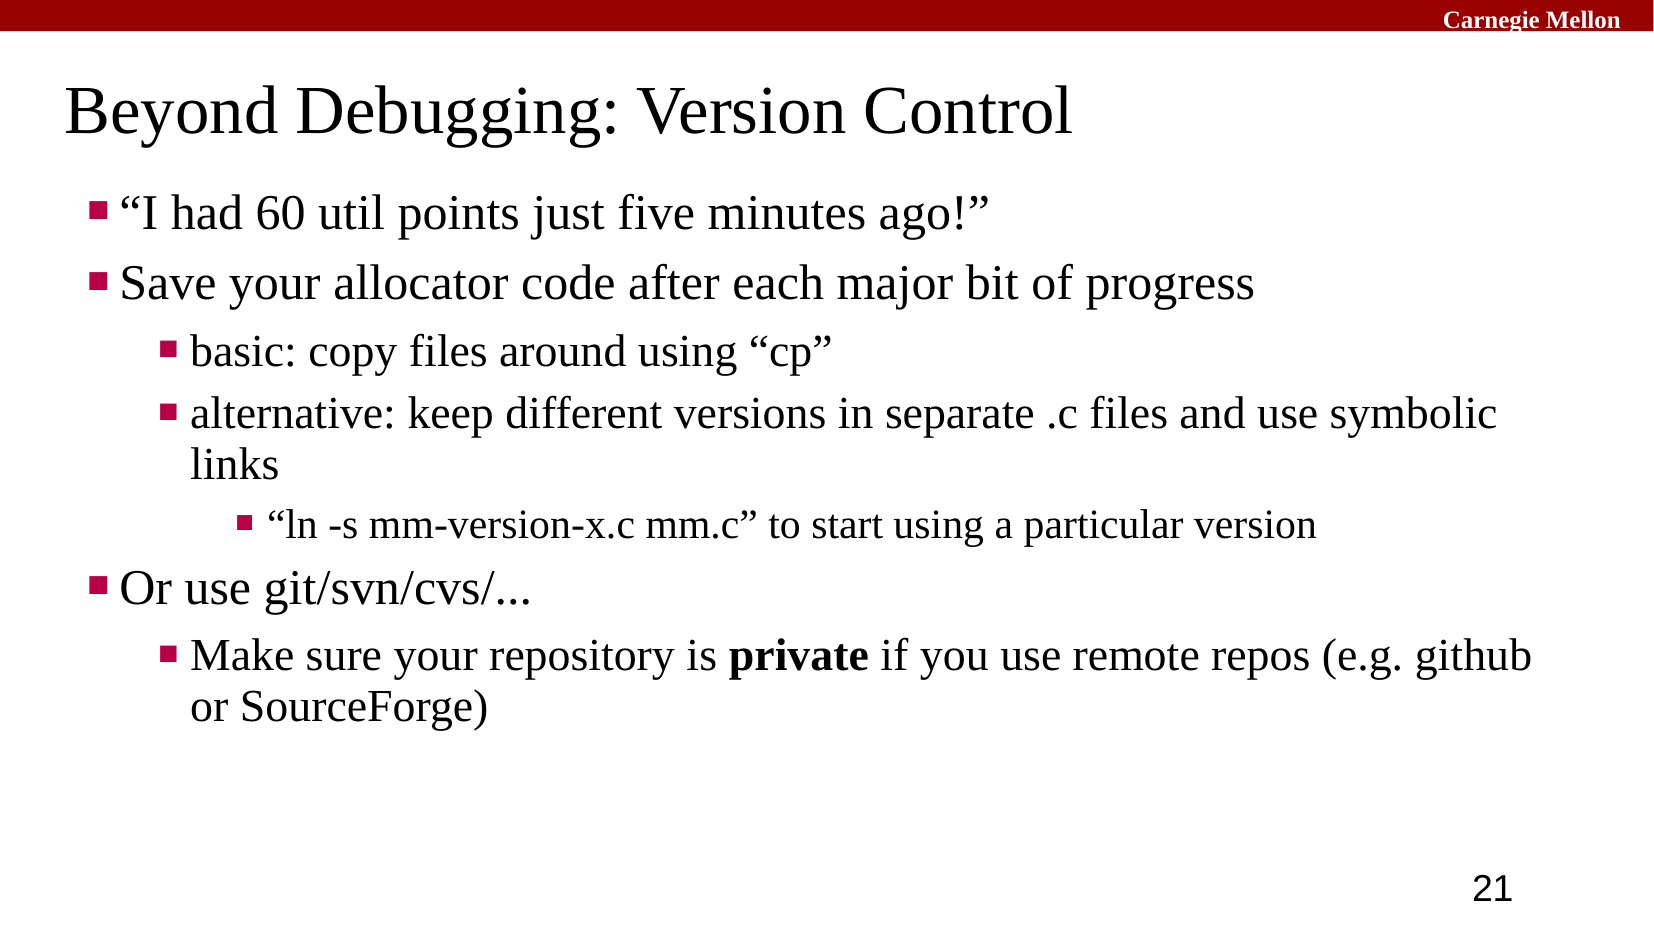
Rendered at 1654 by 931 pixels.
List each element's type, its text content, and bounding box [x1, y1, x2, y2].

list “I had 60 util points just five minutes ago!” Save your allocator code after each major bit of progress basic: copy files around using “cp” alternative: keep different versions in separate .c files and use symbolic links “ln -s mm-version-x.c mm.c” to start using a particular version Or use git/svn/cvs/... Make sure your repository is private if you use remote repos (e.g. github or SourceForge) [71, 184, 1576, 859]
title Beyond Debugging: Version Control [64, 58, 1576, 163]
